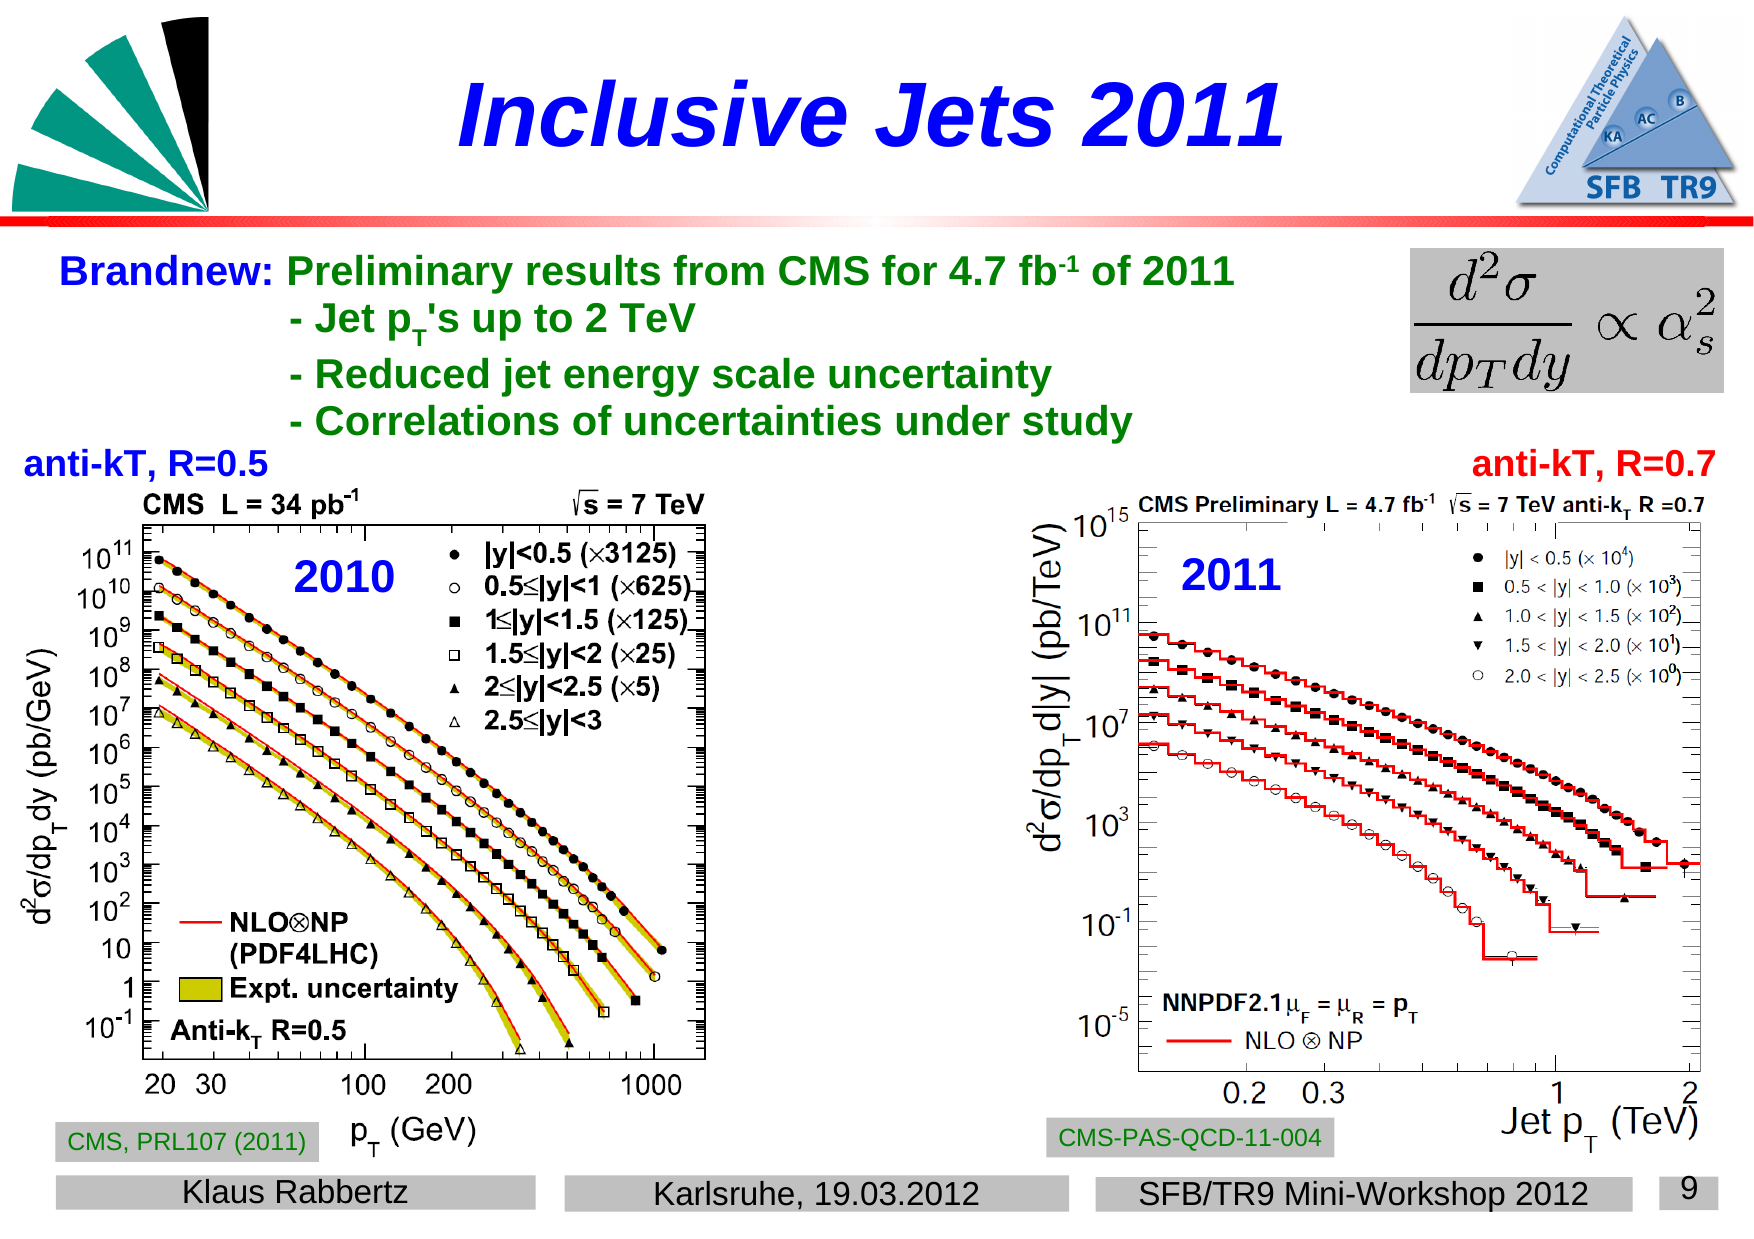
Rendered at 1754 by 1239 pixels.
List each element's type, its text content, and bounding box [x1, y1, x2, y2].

text_box CMS, PRL107 (2011) [55, 1122, 319, 1162]
picture [15, 485, 715, 1164]
picture [1021, 490, 1712, 1158]
text_box 2010 [281, 545, 408, 609]
picture [1511, 11, 1743, 213]
title Inclusive Jets 2011 [220, 16, 1525, 213]
text_box 2011 [1169, 543, 1296, 607]
text_box CMS-PAS-QCD-11-004 [1046, 1117, 1335, 1158]
picture [1409, 247, 1725, 394]
text_box Brandnew: Preliminary results from CMS for 4.7 fb-1 of 2011 - Jet pT's up to 2 TeV - Reduced jet energy scale uncertainty - Correlations of uncertainties under study [47, 242, 1359, 450]
picture [12, 17, 209, 214]
text_box anti-kT, R=0.5 [11, 437, 281, 491]
text_box anti-kT, R=0.7 [1460, 437, 1729, 491]
